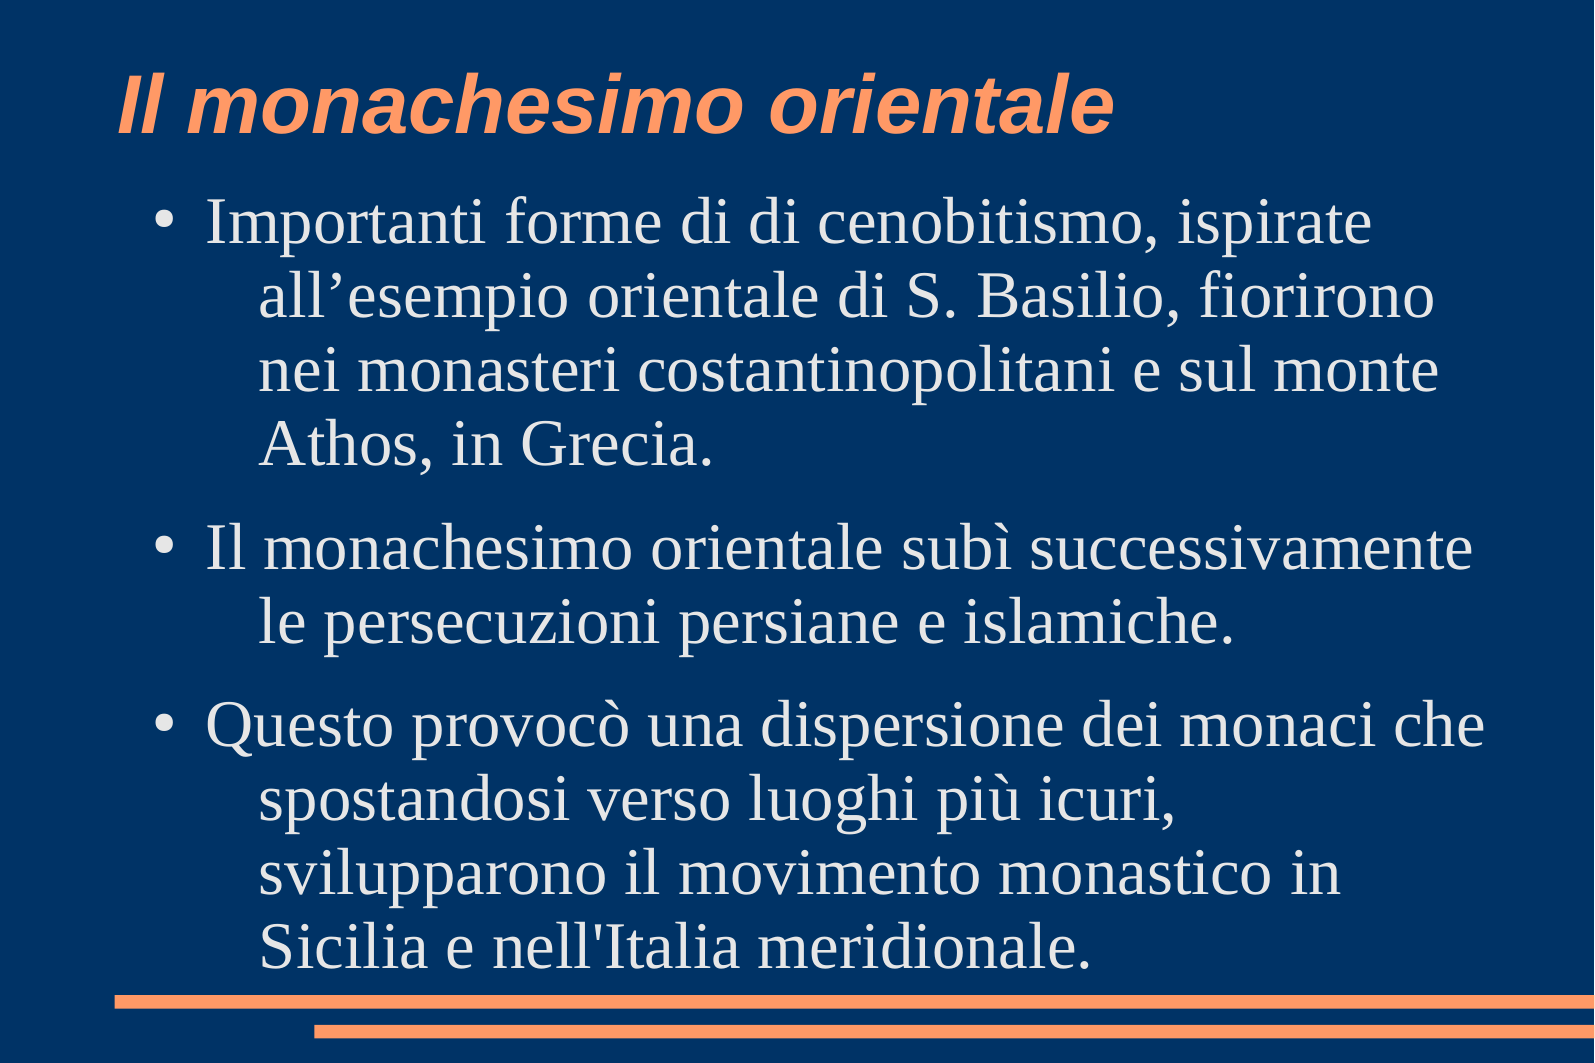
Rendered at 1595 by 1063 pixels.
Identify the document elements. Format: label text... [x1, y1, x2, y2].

title Il monachesimo orientale [117, 16, 1479, 183]
list Importanti forme di di cenobitismo, ispirate all’esempio orientale di S. Basilio, fiorirono nei monasteri costantinopolitani e sul monte Athos, in Grecia. Il monachesimo orientale subì successivamente le persecuzioni persiane e islamiche. Questo provocò una dispersione dei monaci che spostandosi verso luoghi più icuri, svilupparono il movimento monastico in Sicilia e nell'Italia meridionale. [117, 183, 1505, 984]
